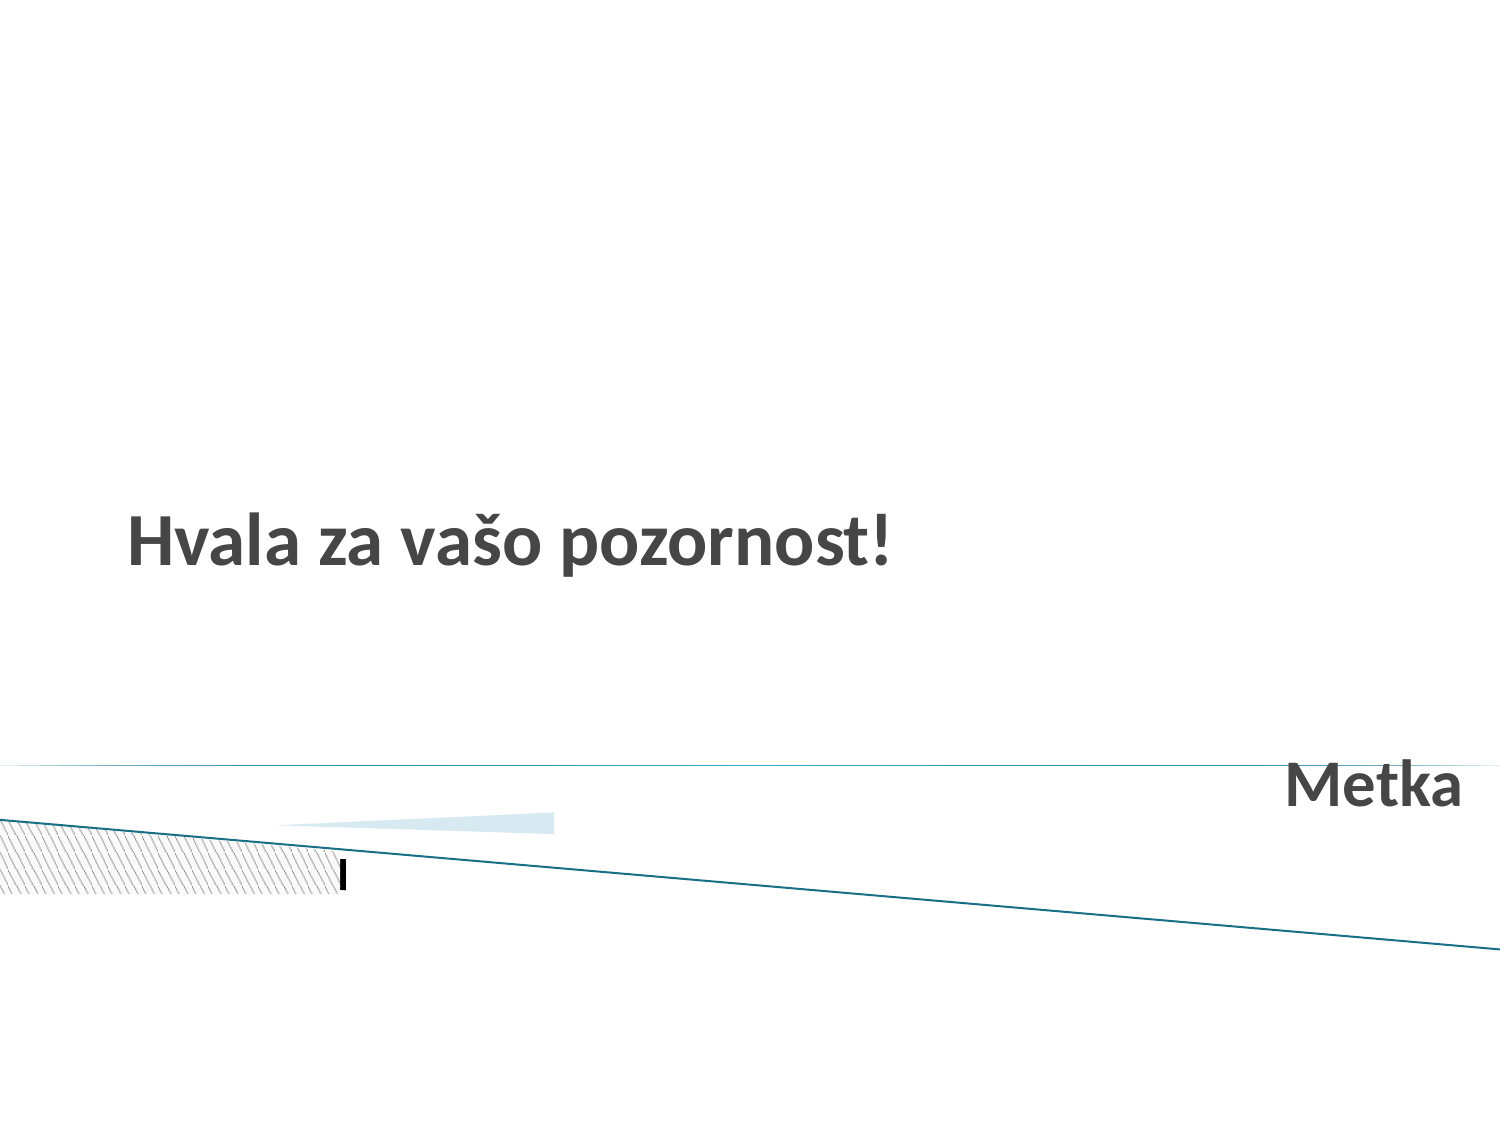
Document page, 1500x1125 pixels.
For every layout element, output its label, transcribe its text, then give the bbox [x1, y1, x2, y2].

subtitle Metka [206, 656, 1482, 854]
title Hvala za vašo pozornost! [112, 287, 1388, 588]
picture [0, 821, 341, 895]
